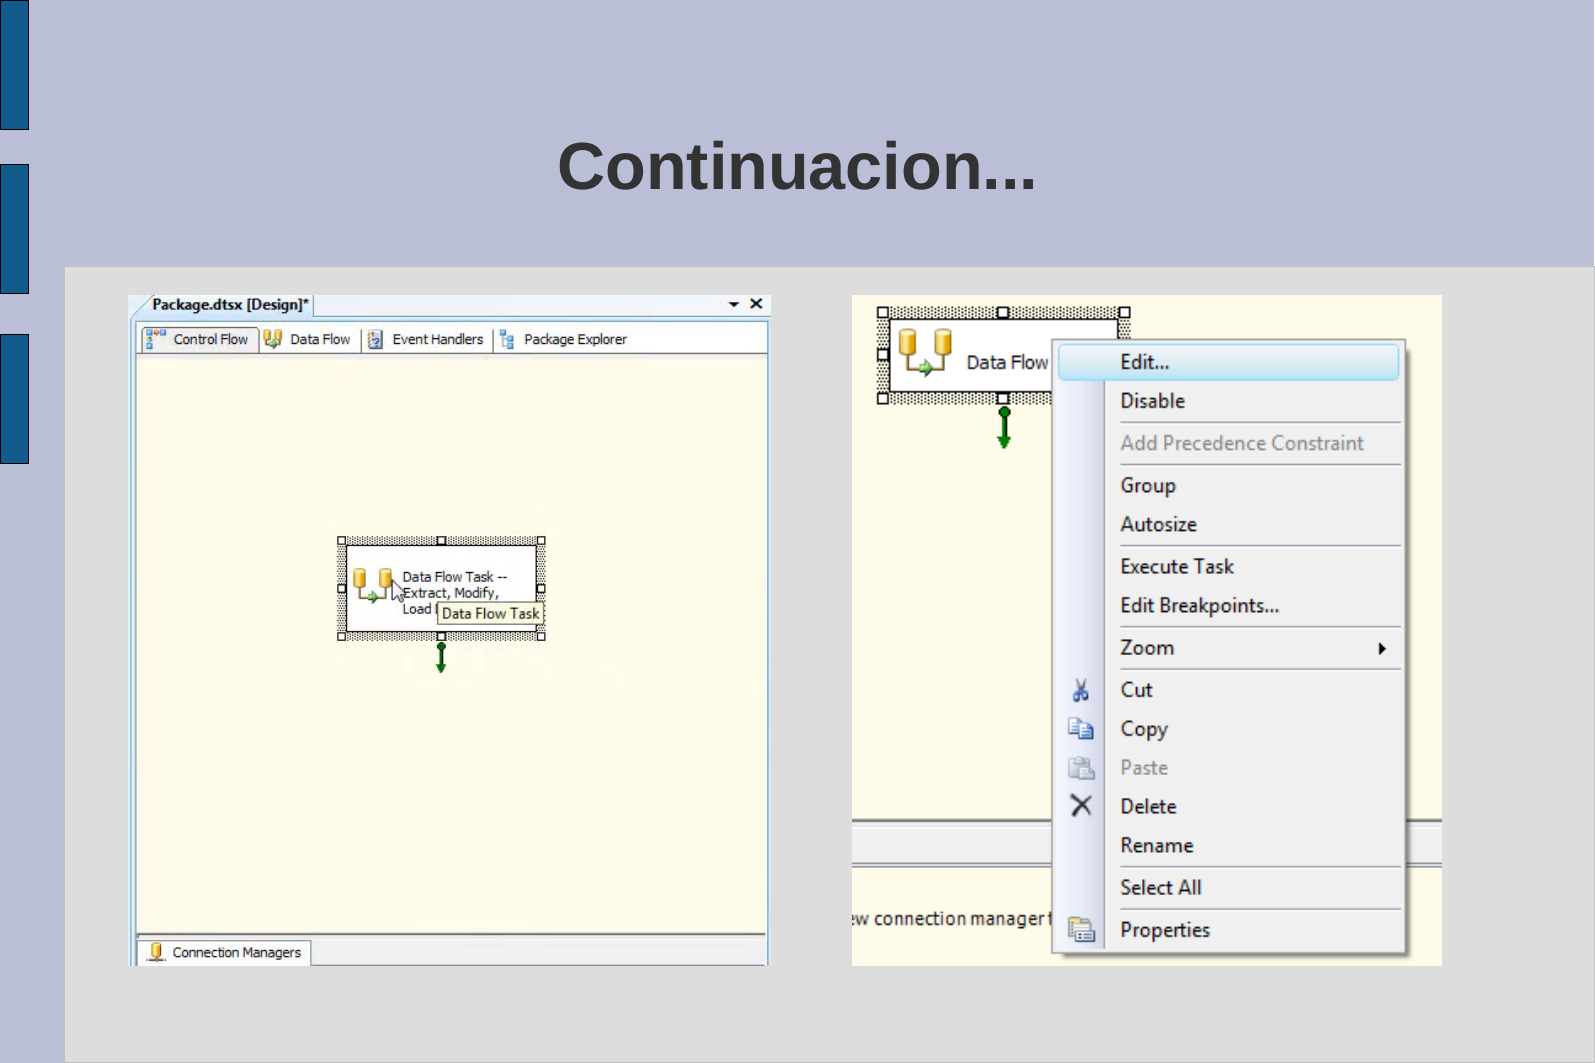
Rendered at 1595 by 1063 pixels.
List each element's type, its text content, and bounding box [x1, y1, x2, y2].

title Continuacion... [117, 78, 1479, 256]
picture [128, 295, 771, 966]
picture [852, 295, 1442, 966]
